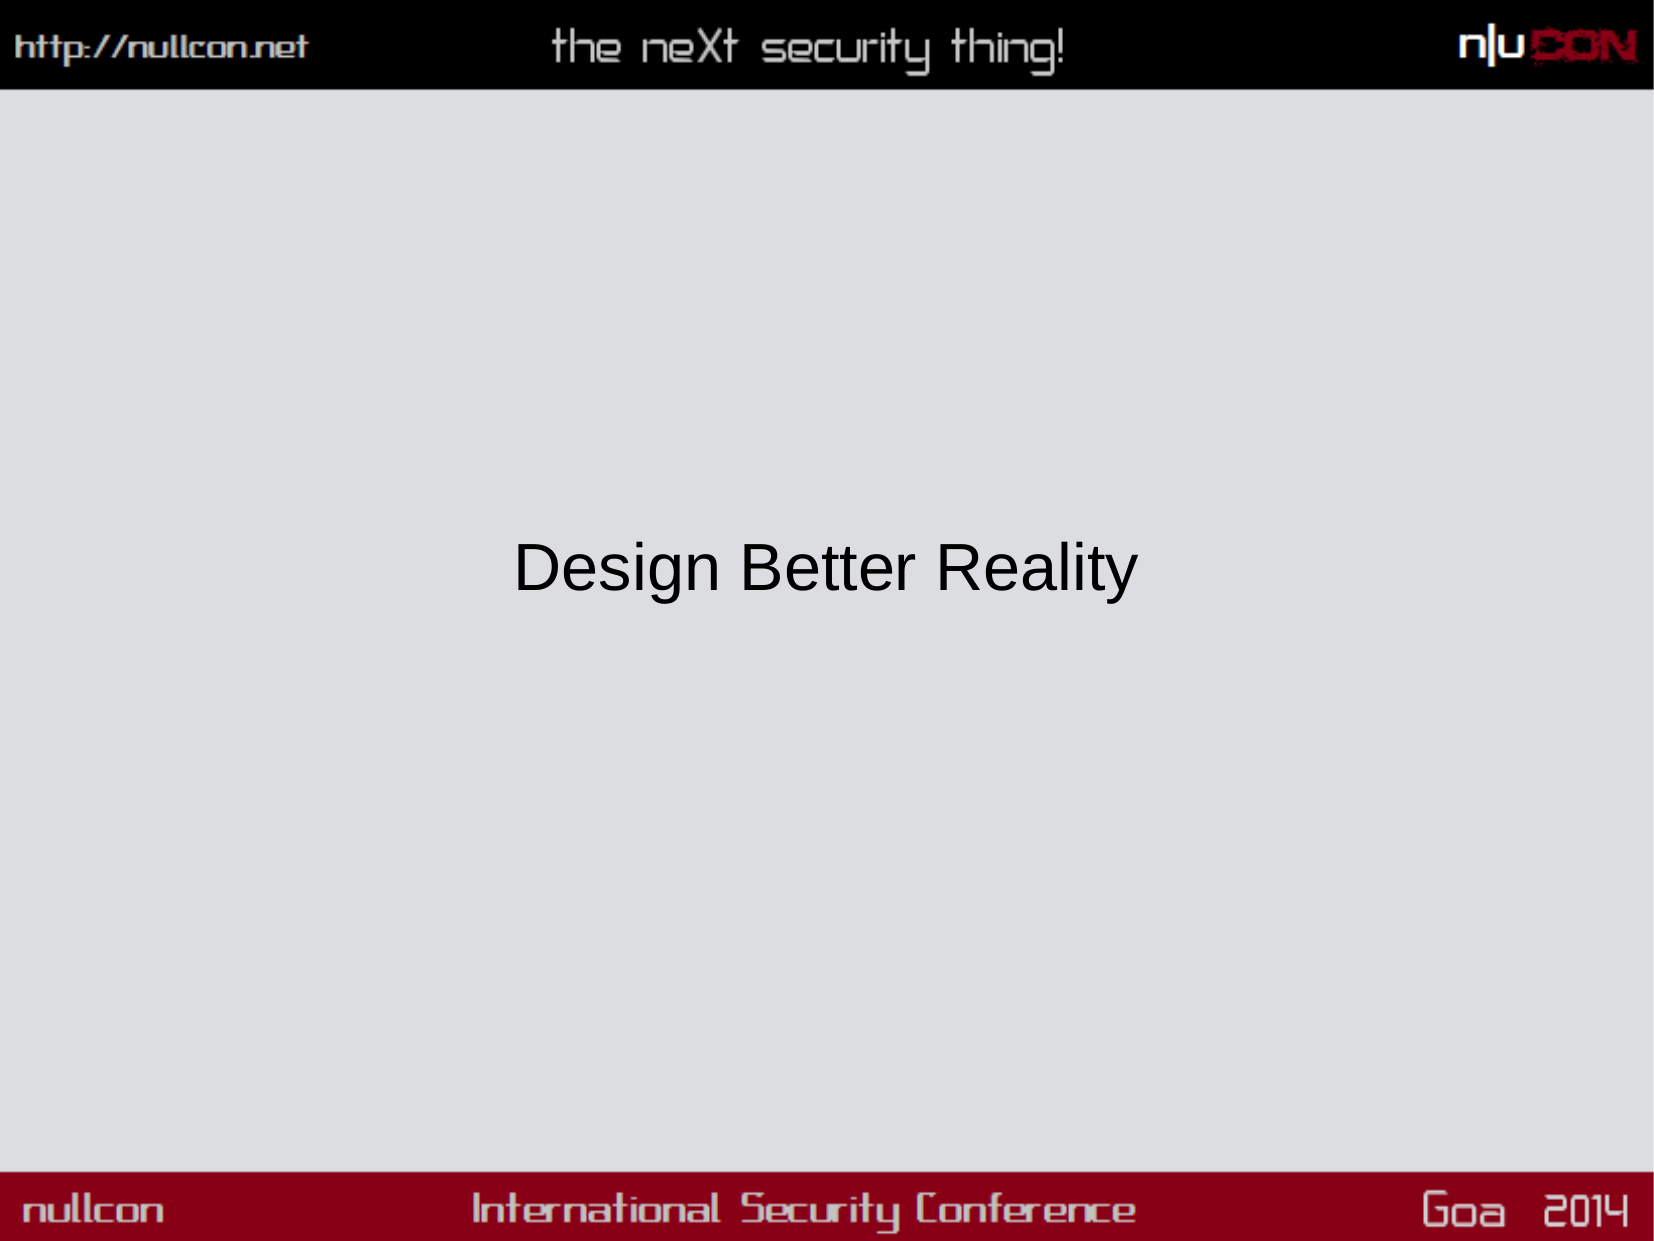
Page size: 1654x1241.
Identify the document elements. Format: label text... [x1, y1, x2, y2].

picture [0, 0, 1654, 1241]
subtitle Design Better Reality [82, 49, 1571, 1010]
